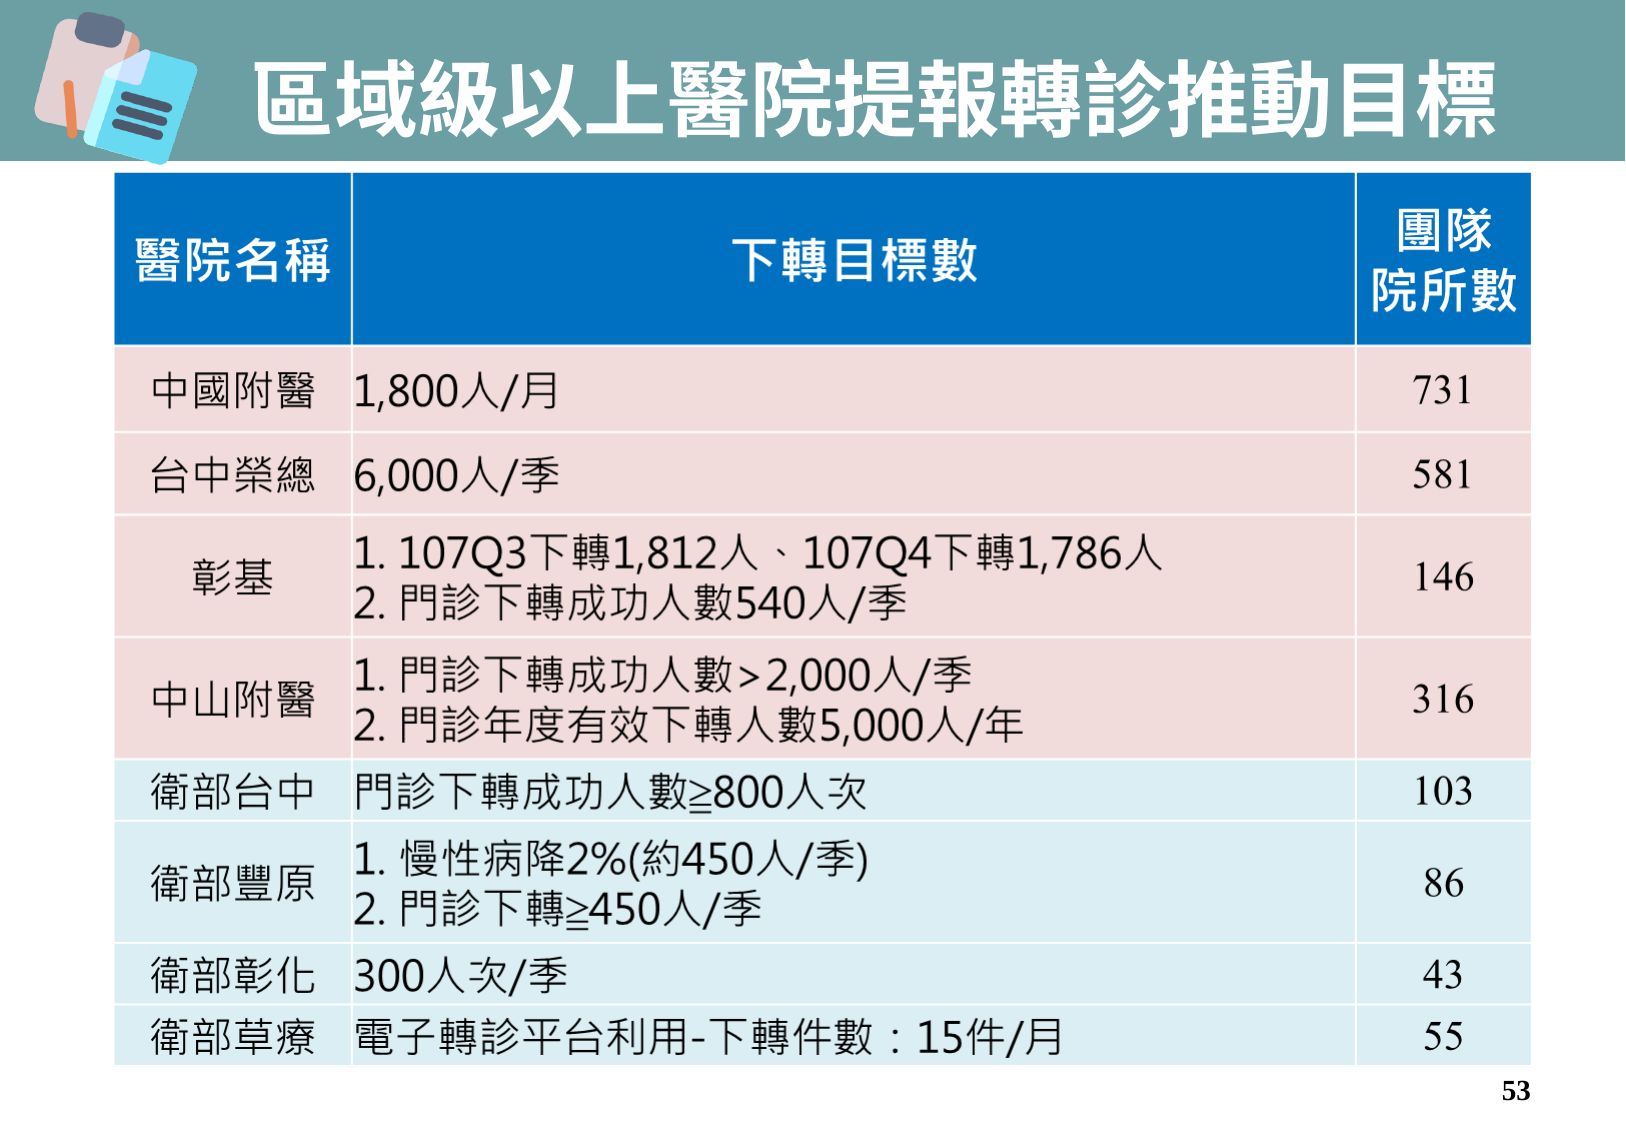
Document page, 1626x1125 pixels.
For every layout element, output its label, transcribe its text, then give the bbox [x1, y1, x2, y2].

picture [0, 0, 1625, 1087]
text_box 區域級以上醫院提報轉診推動目標 [236, 40, 1616, 155]
text_box <編號> [1486, 1047, 1616, 1125]
